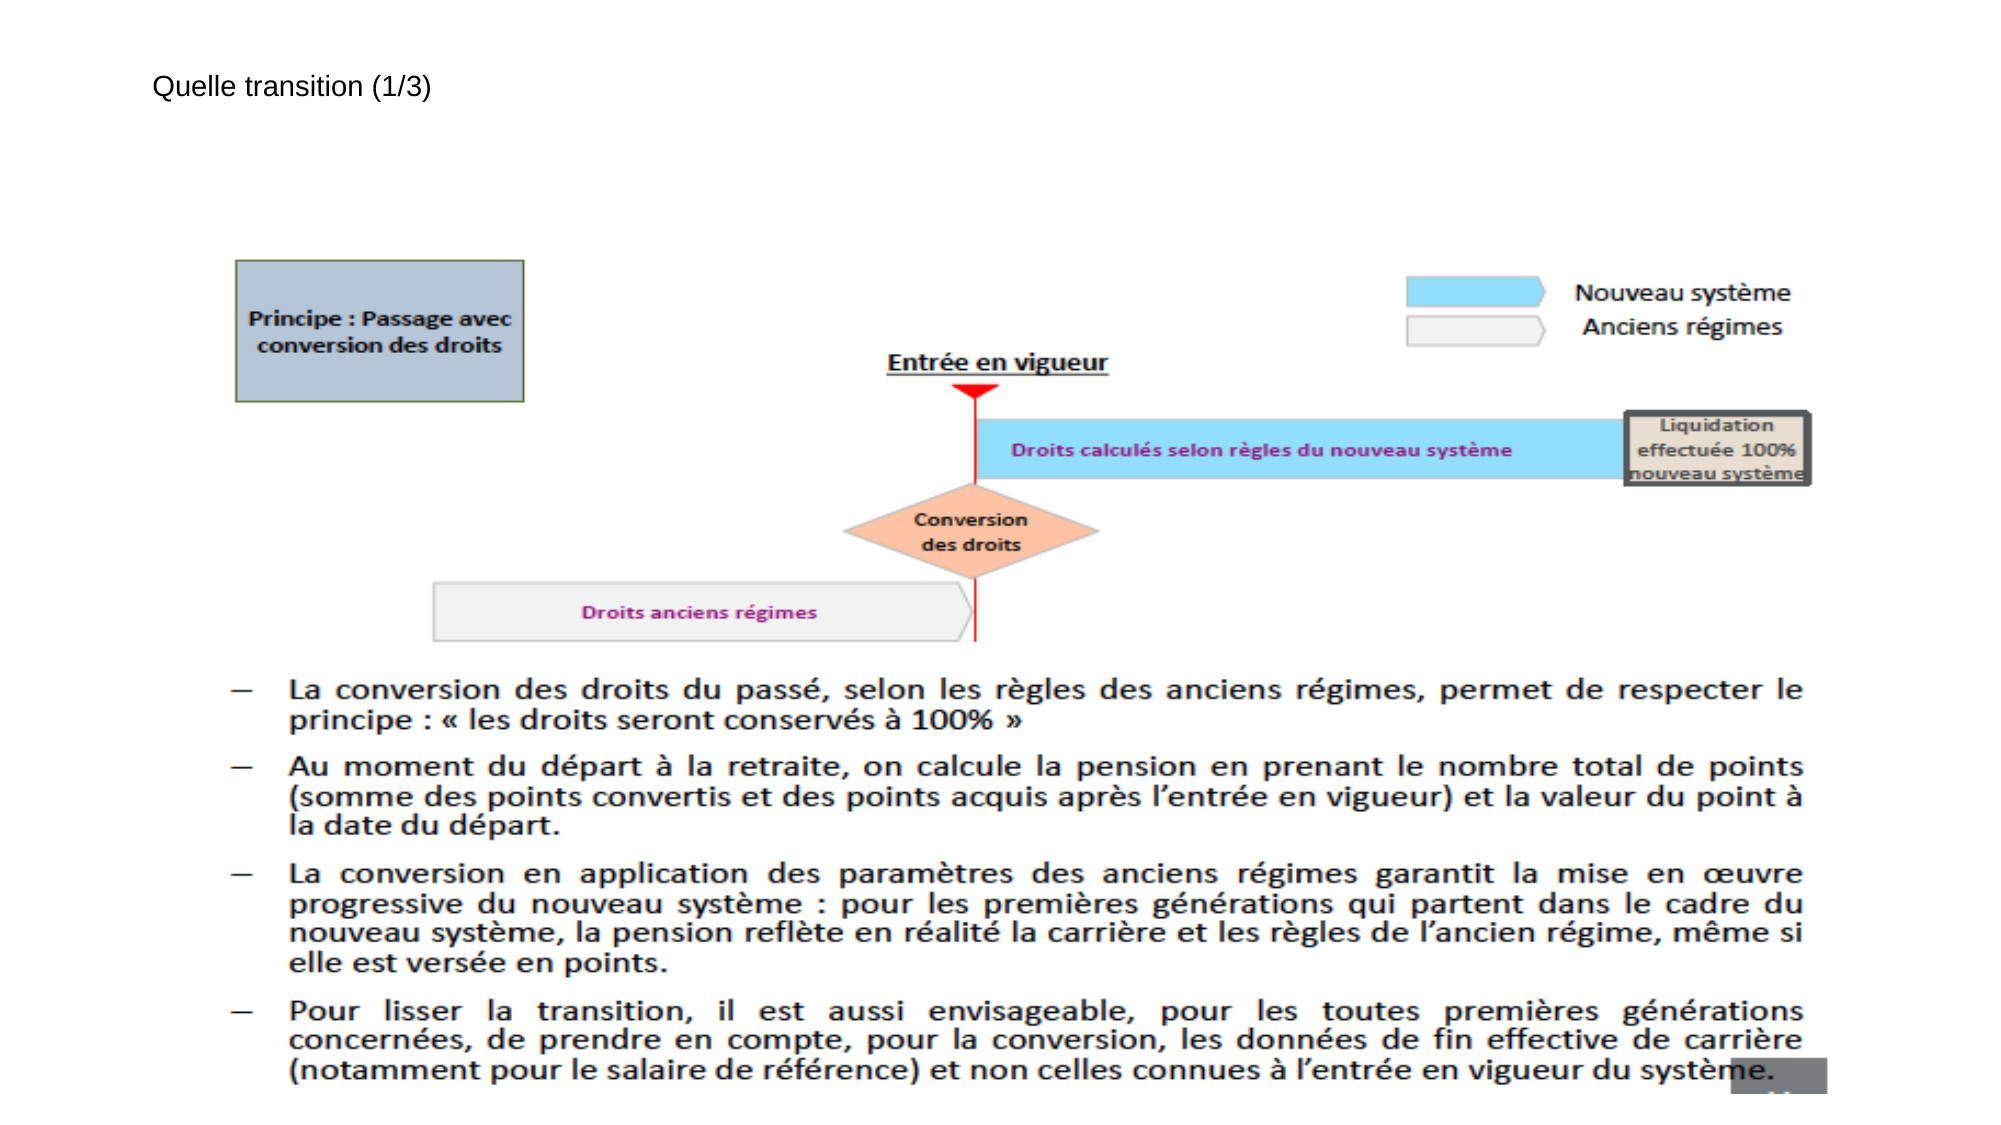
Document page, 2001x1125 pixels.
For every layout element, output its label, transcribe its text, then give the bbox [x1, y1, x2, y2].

picture [137, 228, 1863, 1094]
title Quelle transition (1/3) [137, 59, 1863, 228]
